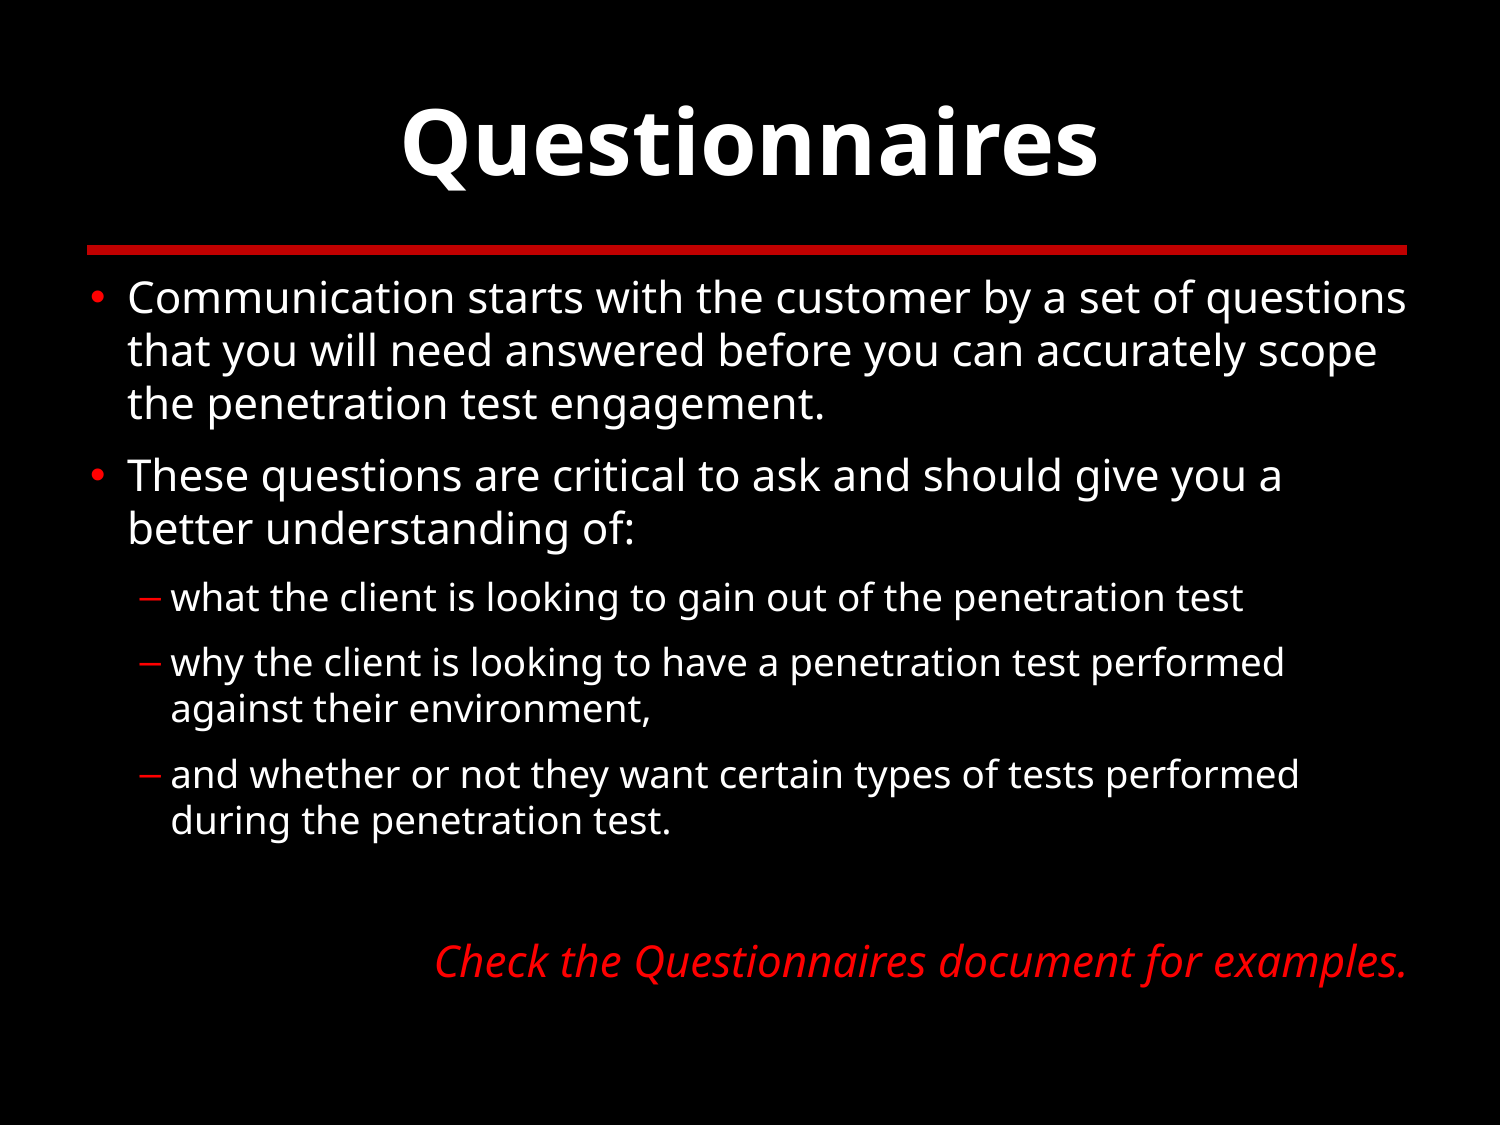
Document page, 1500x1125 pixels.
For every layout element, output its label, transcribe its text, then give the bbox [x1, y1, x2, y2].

title Questionnaires [75, 45, 1425, 233]
list Communication starts with the customer by a set of questions that you will need answered before you can accurately scope the penetration test engagement. These questions are critical to ask and should give you a better understanding of: what the client is looking to gain out of the penetration test why the client is looking to have a penetration test performed against their environment, and whether or not they want certain types of tests performed during the penetration test. Check the Questionnaires document for examples. [75, 262, 1425, 1005]
